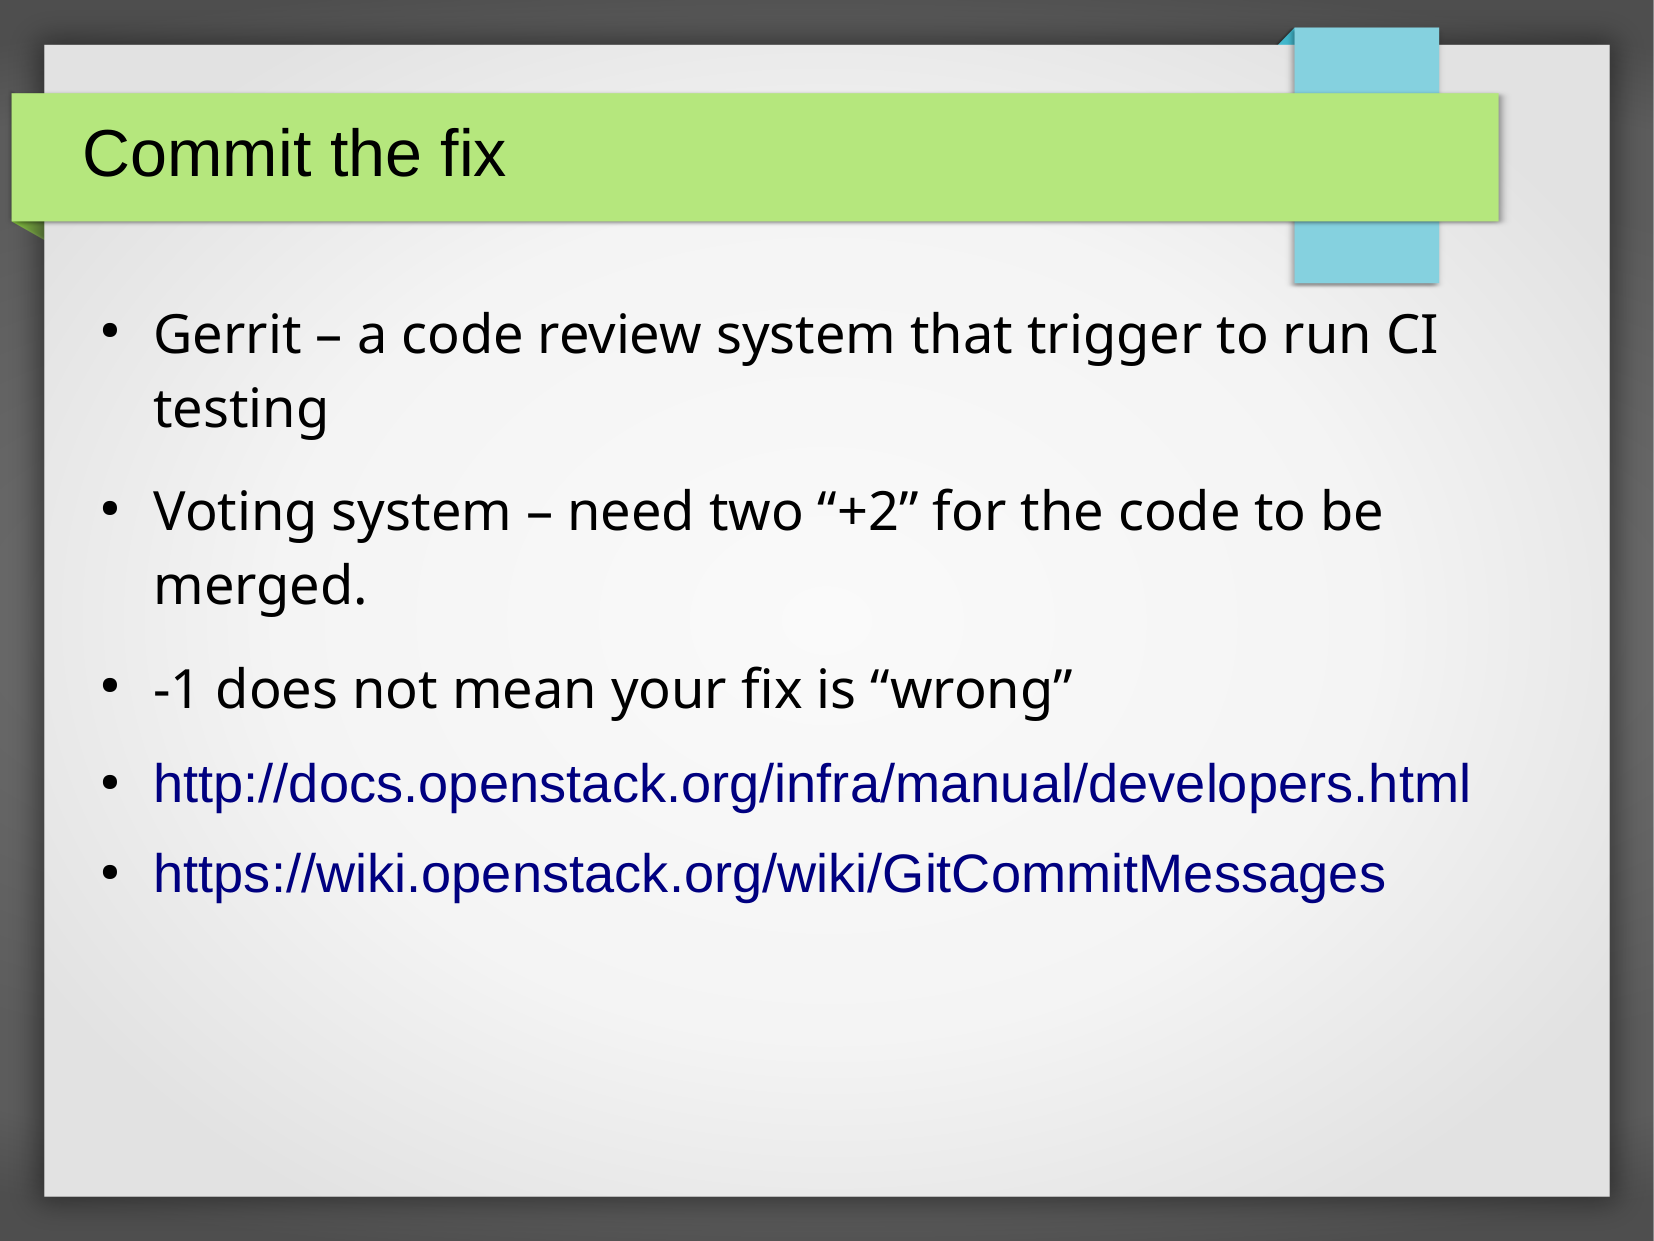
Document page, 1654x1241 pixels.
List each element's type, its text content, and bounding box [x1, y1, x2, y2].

title Commit the fix [82, 49, 1571, 257]
picture [0, 0, 1654, 1241]
list Gerrit – a code review system that trigger to run CI testing Voting system – need two “+2” for the code to be merged. -1 does not mean your fix is “wrong” http://docs.openstack.org/infra/manual/developers.html https://wiki.openstack.org/wiki/GitCommitMessages [82, 295, 1571, 1015]
